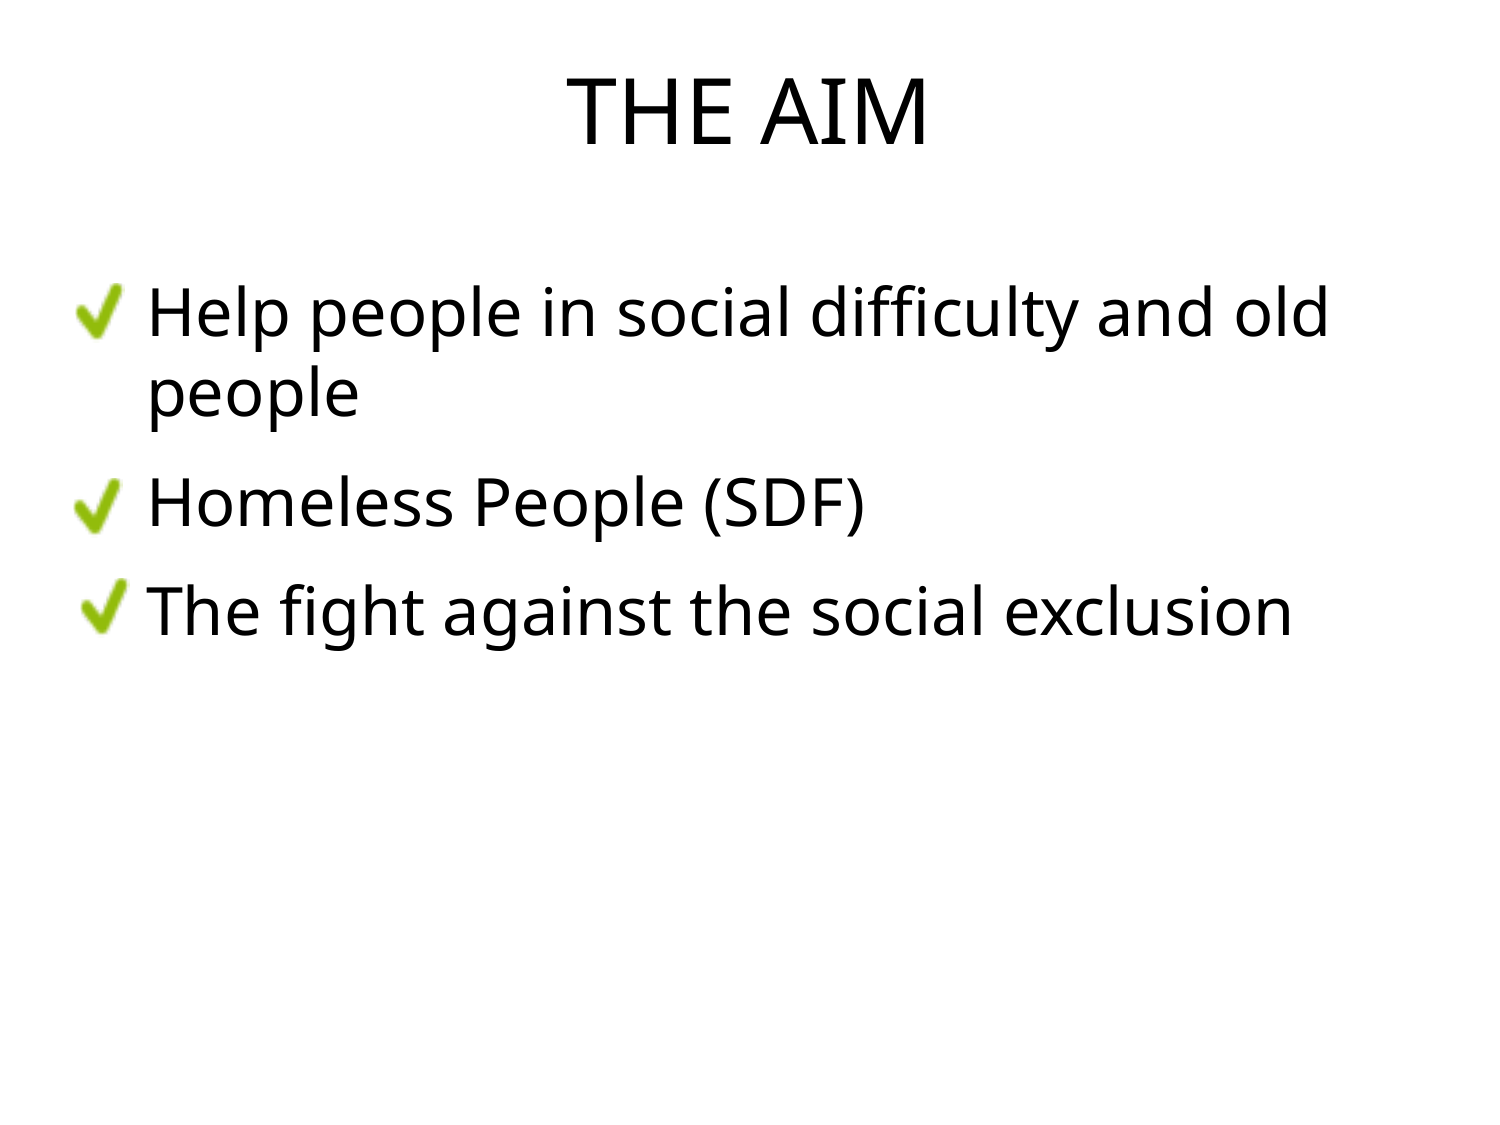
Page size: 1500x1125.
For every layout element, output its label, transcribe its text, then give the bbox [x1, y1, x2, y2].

picture [80, 578, 130, 638]
title THE AIM [75, 45, 1425, 233]
picture [73, 478, 123, 538]
picture [75, 283, 125, 343]
list Help people in social difficulty and old people Homeless People (SDF) The fight against the social exclusion [75, 262, 1425, 1005]
